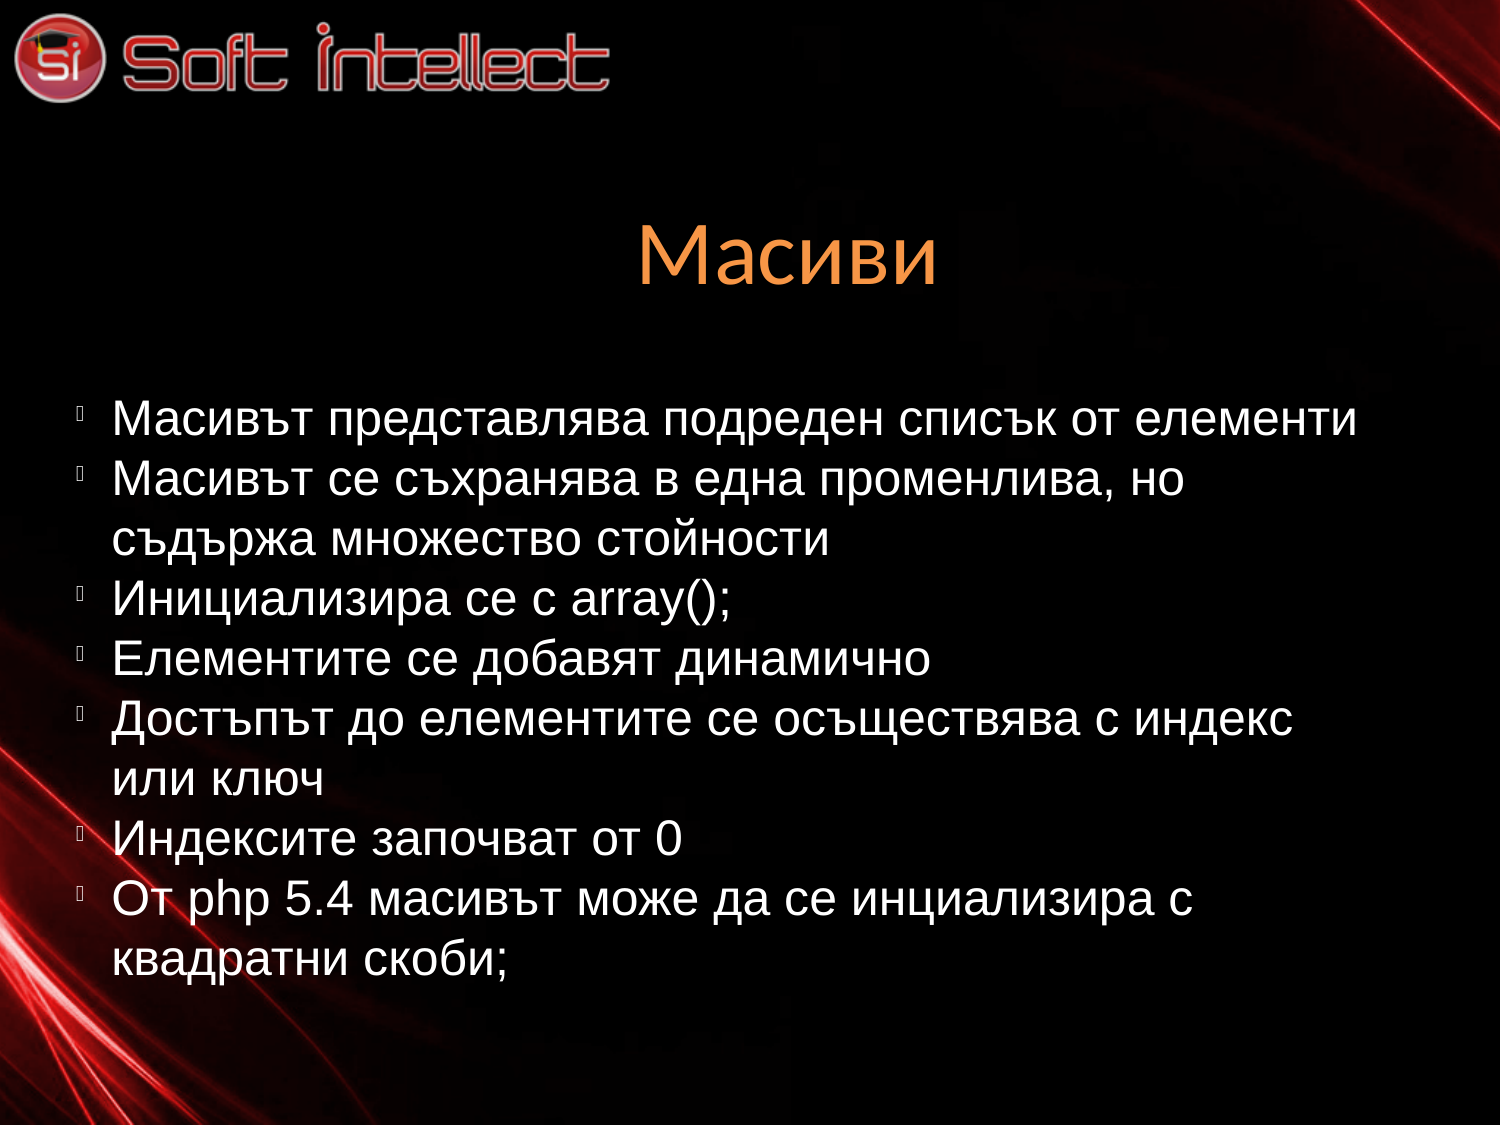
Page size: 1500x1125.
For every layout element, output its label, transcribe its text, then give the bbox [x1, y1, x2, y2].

text_box Масиви [150, 127, 1425, 369]
text_box Масивът представлява подреден списък от елементи Масивът се съхранява в една променлива, но съдържа множество стойности Инициализира се с array(); Елементите се добавят динамично Достъпът до елементите се осъществява с индекс или ключ Индексите започват от 0 От php 5.4 масивът може да се инциализира с квадратни скоби; [61, 378, 1397, 1125]
picture [0, 0, 1500, 1125]
